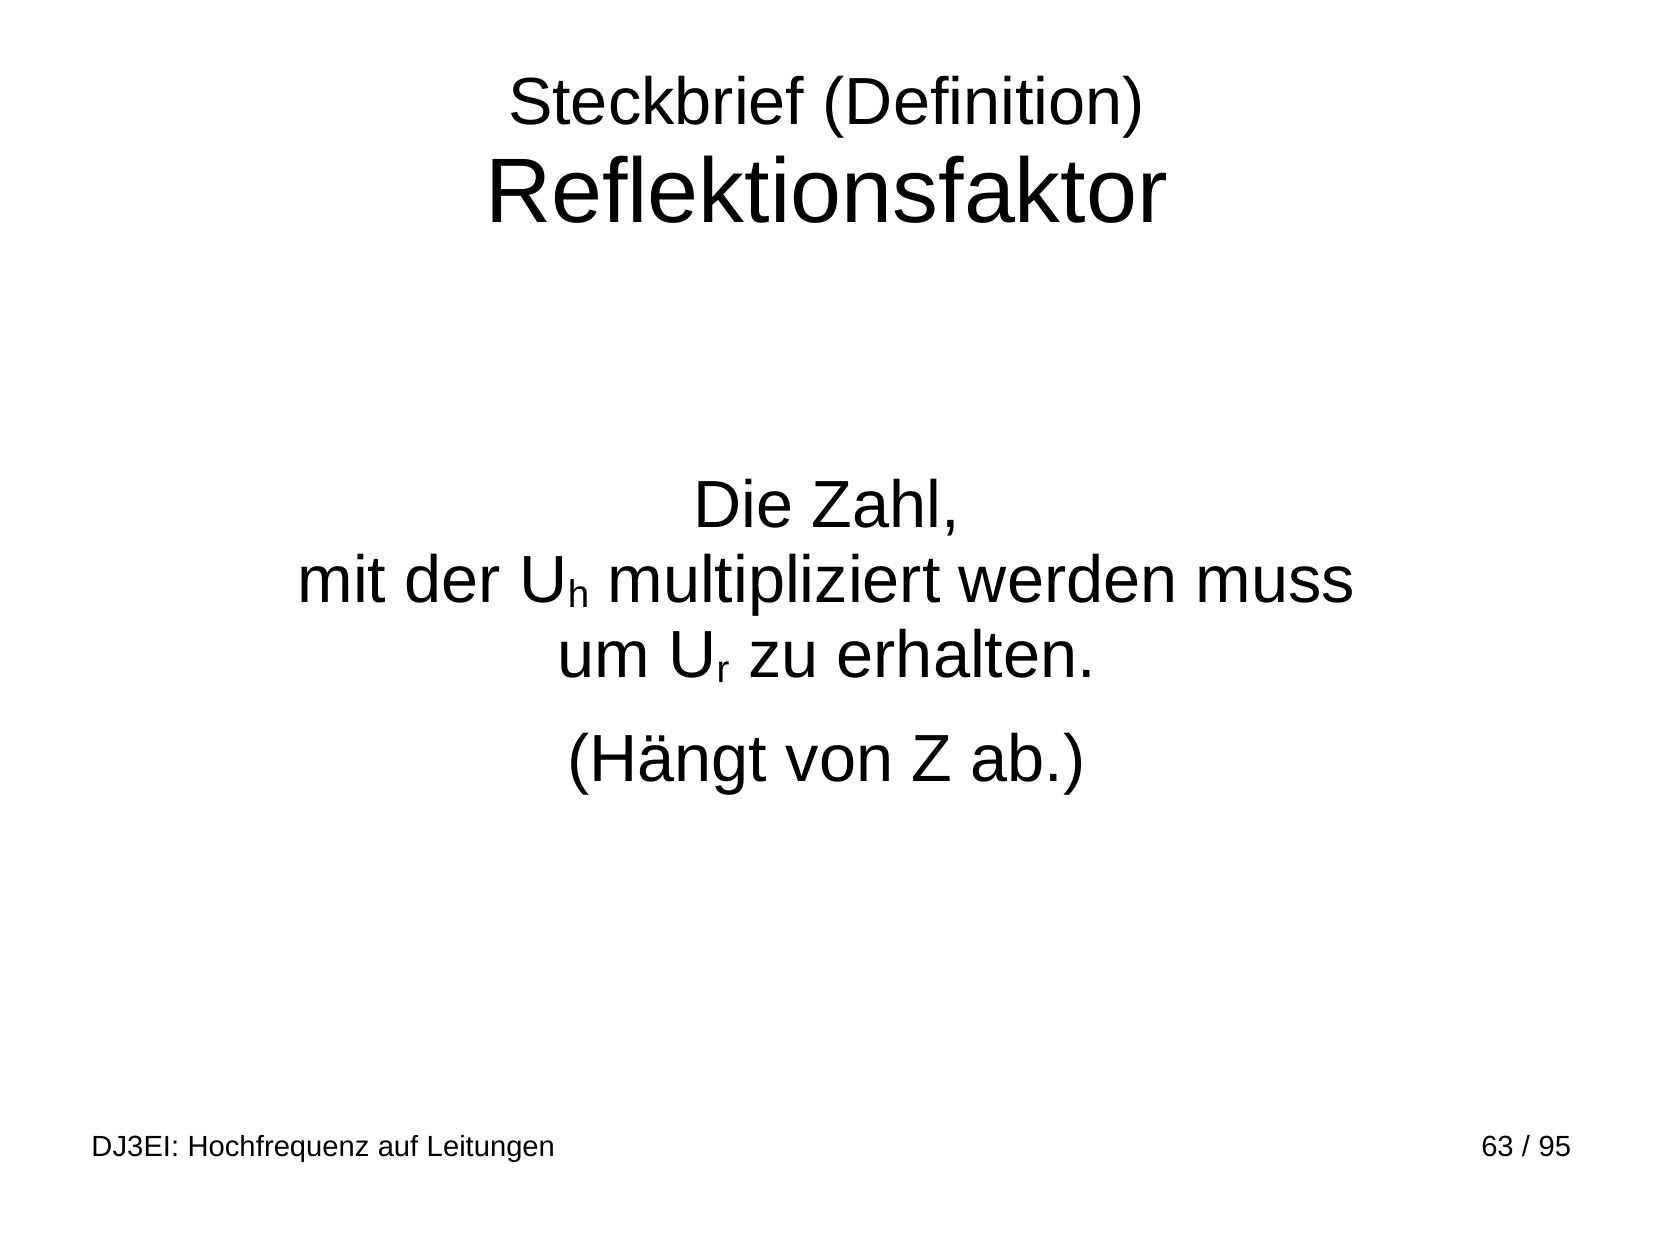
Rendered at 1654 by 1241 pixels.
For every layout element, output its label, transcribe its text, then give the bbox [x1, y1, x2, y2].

title Steckbrief (Definition) Reflektionsfaktor [82, 49, 1571, 257]
list Die Zahl, mit der Uh multipliziert werden muss um Ur zu erhalten. (Hängt von Z ab.) [82, 467, 1571, 839]
